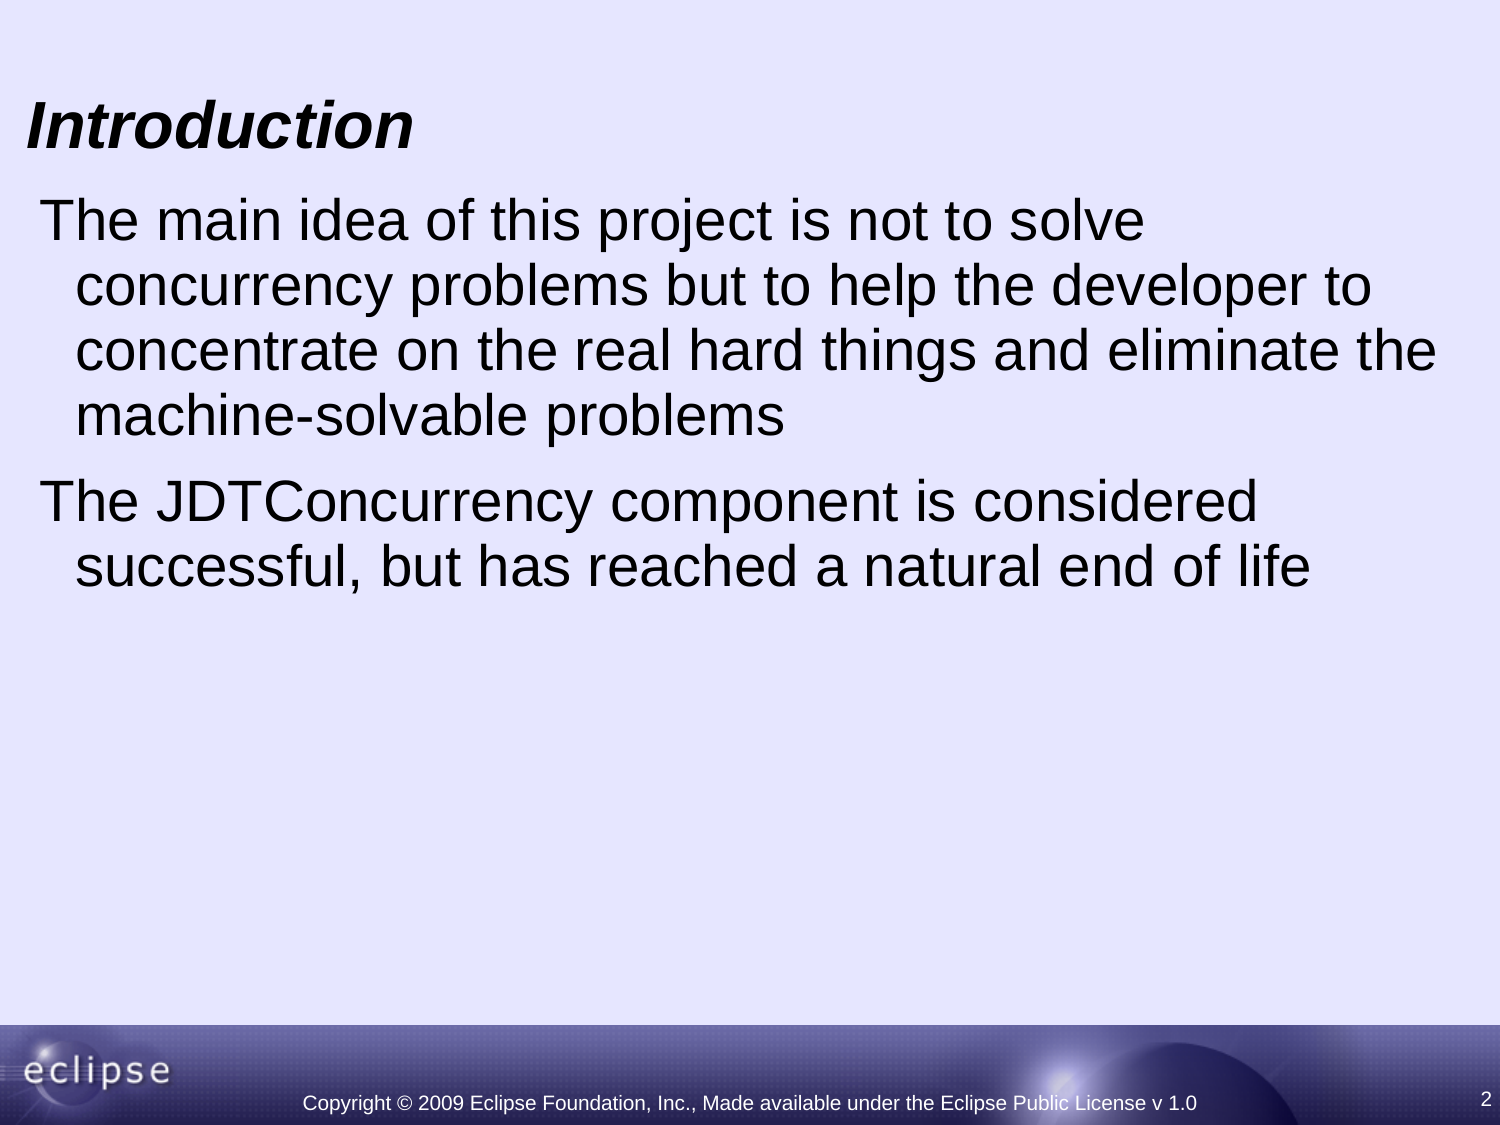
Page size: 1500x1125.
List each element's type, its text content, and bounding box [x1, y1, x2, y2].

list The main idea of this project is not to solve concurrency problems but to help the developer to concentrate on the real hard things and eliminate the machine-solvable problems The JDTConcurrency component is considered successful, but has reached a natural end of life [37, 187, 1463, 1006]
title Introduction [26, 77, 1474, 179]
picture [0, 1025, 1500, 1125]
